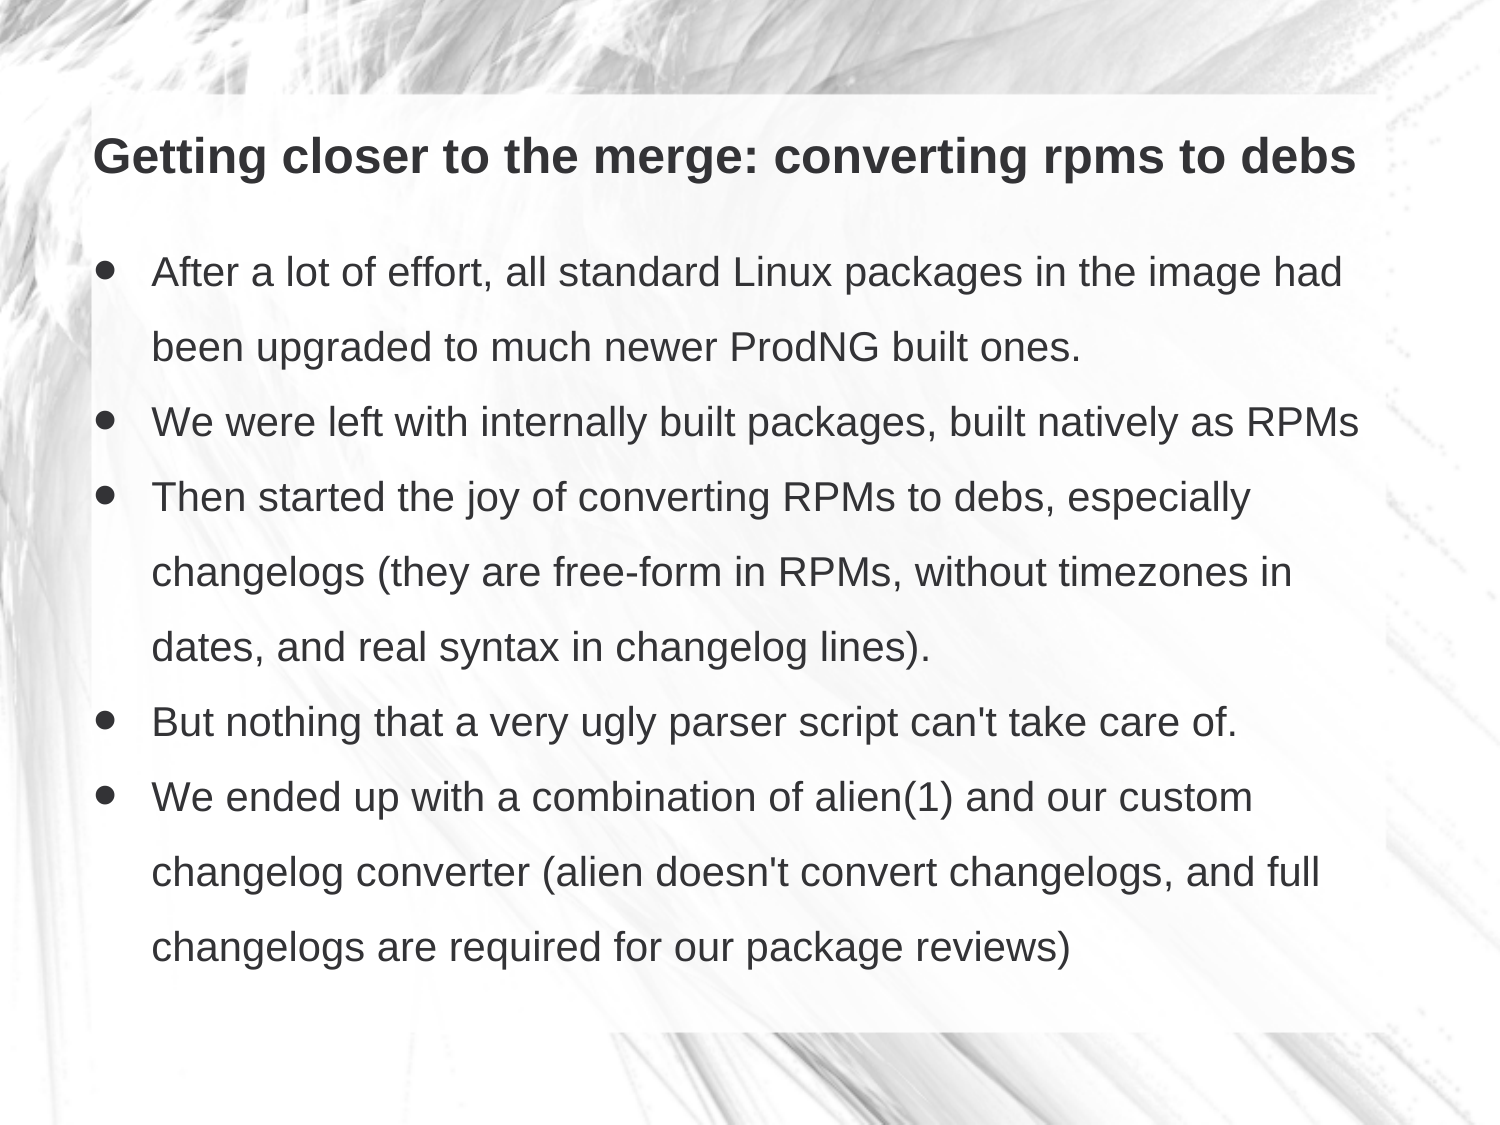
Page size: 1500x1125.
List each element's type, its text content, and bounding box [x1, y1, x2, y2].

picture [0, 0, 1500, 1125]
list After a lot of effort, all standard Linux packages in the image had been upgraded to much newer ProdNG built ones. We were left with internally built packages, built natively as RPMs Then started the joy of converting RPMs to debs, especially changelogs (they are free-form in RPMs, without timezones in dates, and real syntax in changelog lines). But nothing that a very ugly parser script can't take care of. We ended up with a combination of alien(1) and our custom changelog converter (alien doesn't convert changelogs, and full changelogs are required for our package reviews) [61, 204, 1412, 1047]
title Getting closer to the merge: converting rpms to debs [52, 108, 1448, 205]
